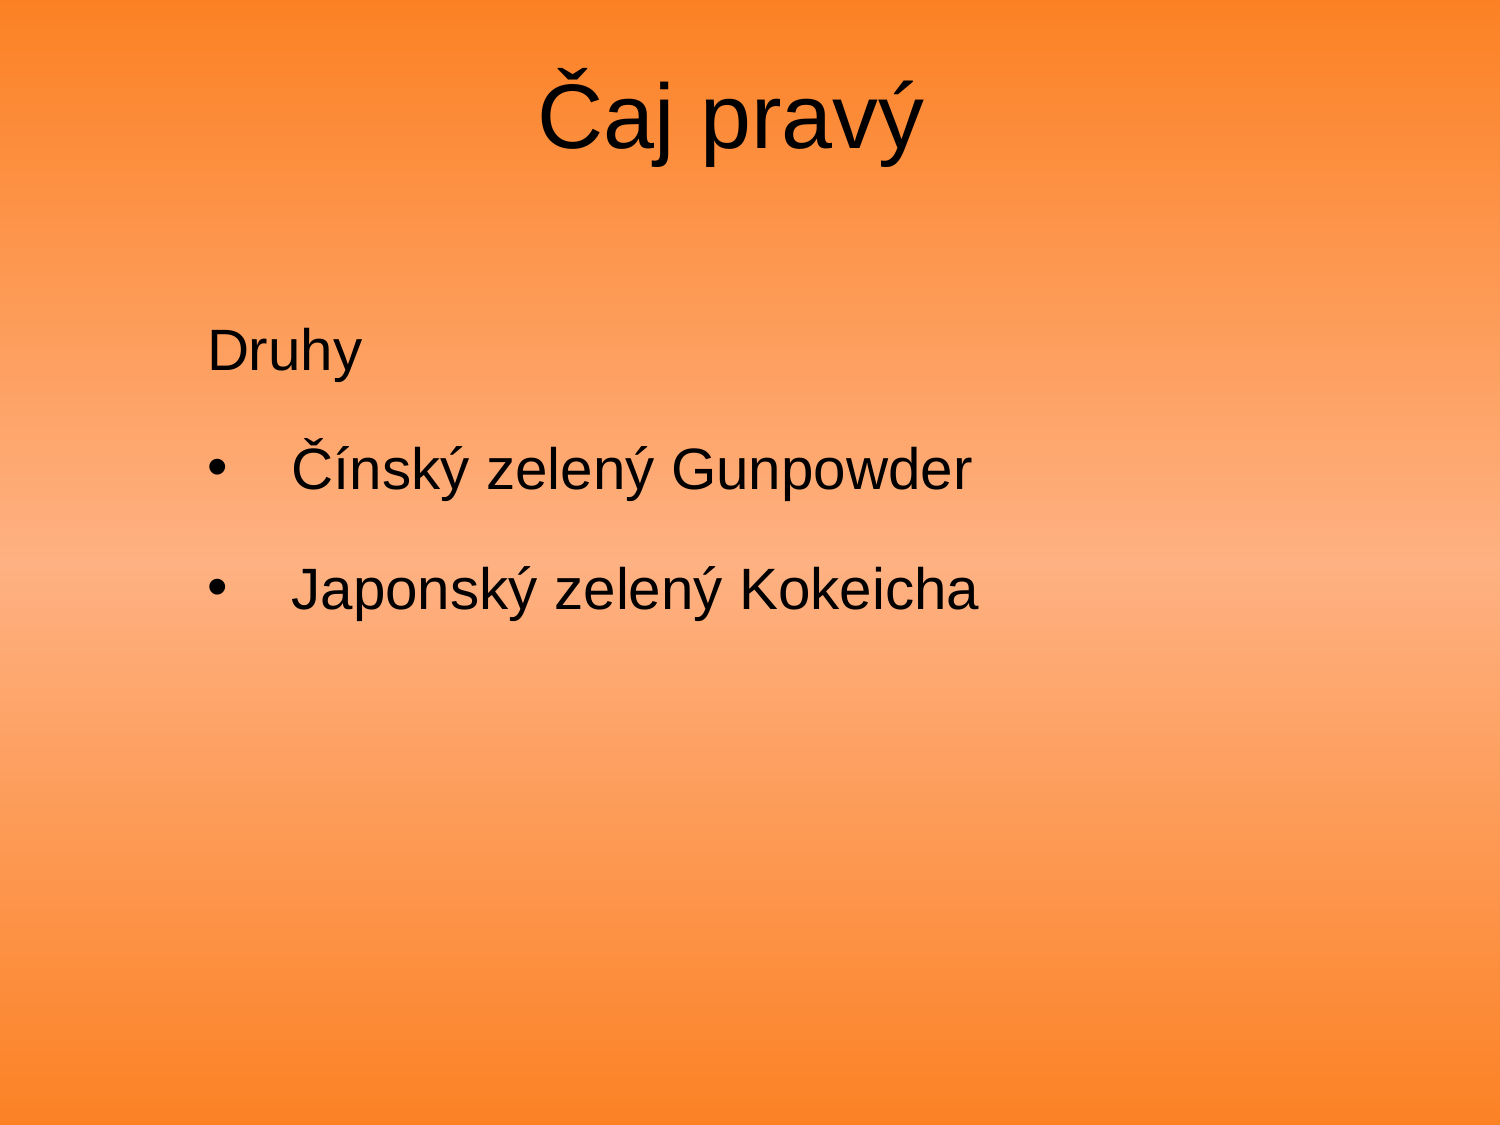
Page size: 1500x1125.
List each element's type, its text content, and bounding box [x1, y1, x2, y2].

title Čaj pravý [93, 35, 1369, 188]
list Druhy Čínský zelený Gunpowder Japonský zelený Kokeicha [117, 269, 1393, 1032]
